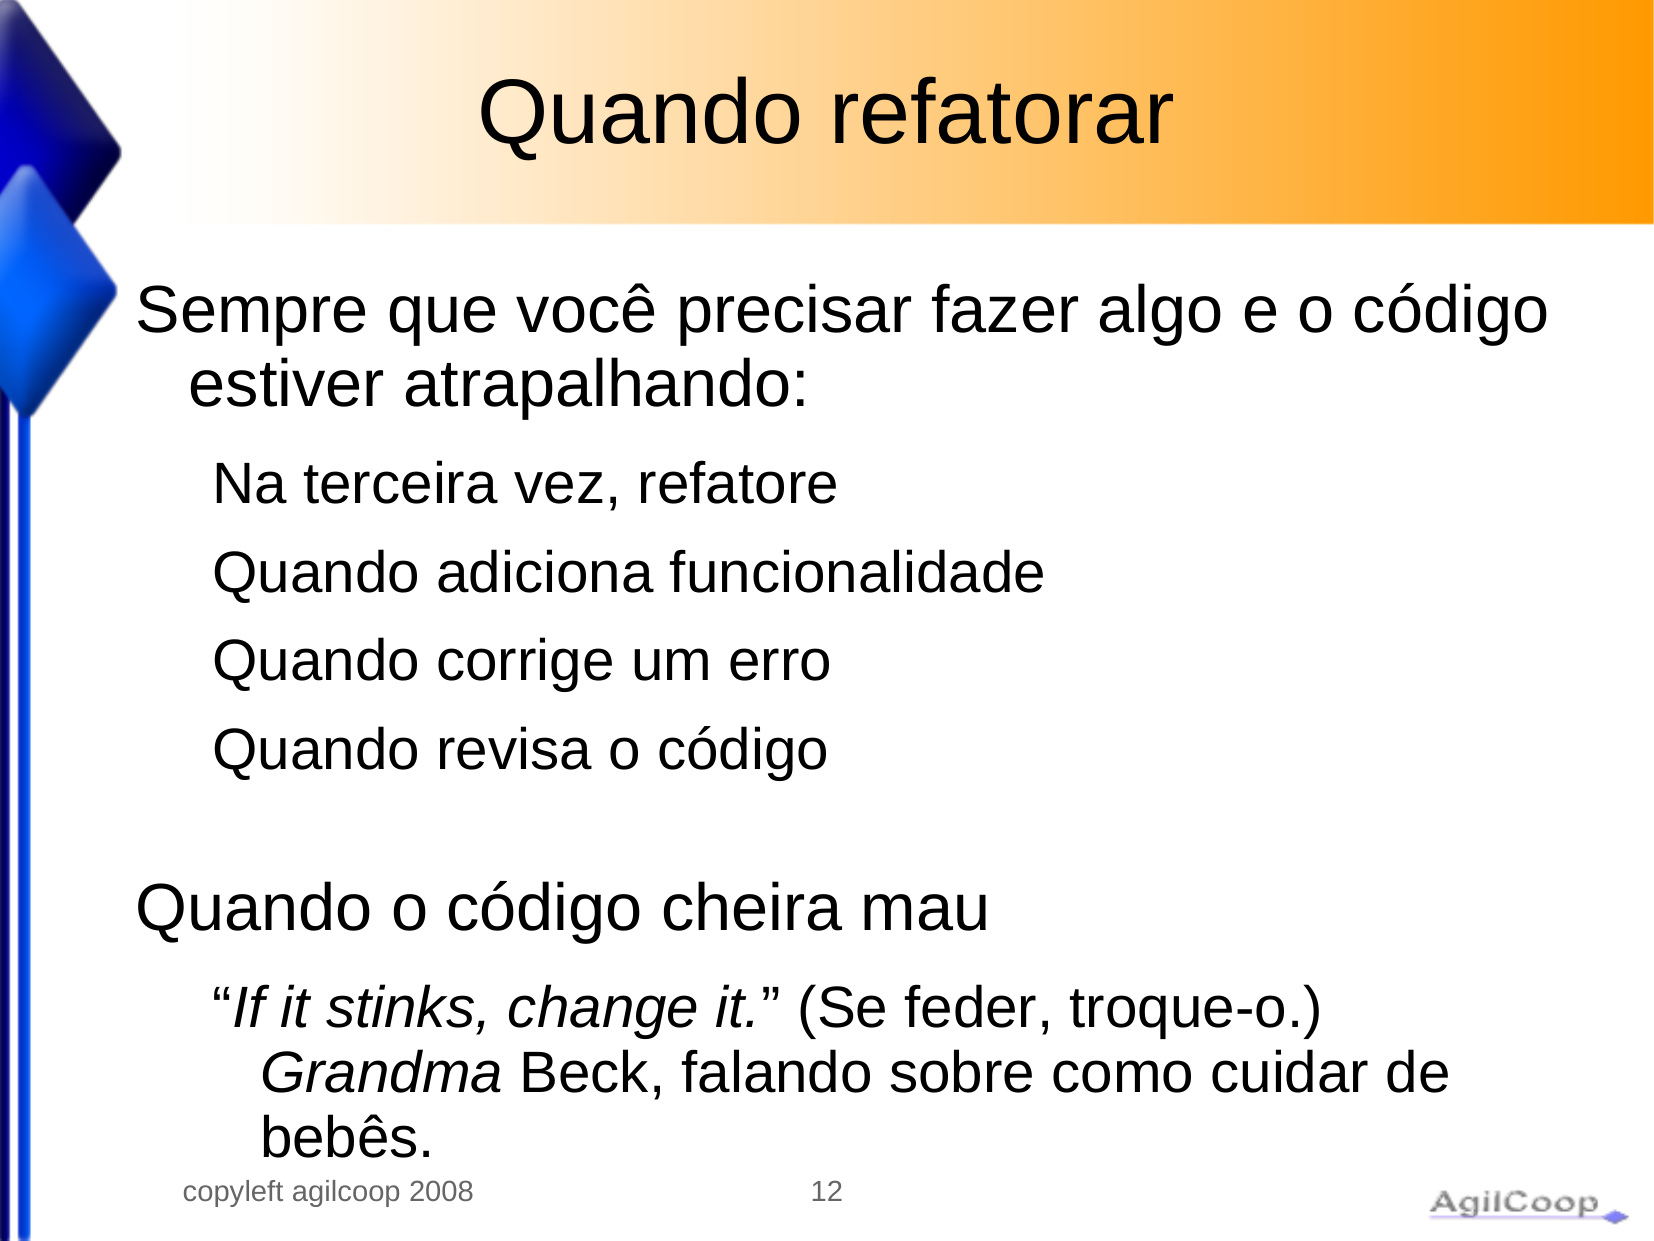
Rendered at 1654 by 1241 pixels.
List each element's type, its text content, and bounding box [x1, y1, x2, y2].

list Sempre que você precisar fazer algo e o código estiver atrapalhando: Na terceira vez, refatore Quando adiciona funcionalidade Quando corrige um erro Quando revisa o código Quando o código cheira mau “If it stinks, change it.” (Se feder, troque-o.) Grandma Beck, falando sobre como cuidar de bebês. [118, 271, 1607, 1173]
title Quando refatorar [82, 15, 1571, 208]
picture [0, 0, 1654, 1241]
